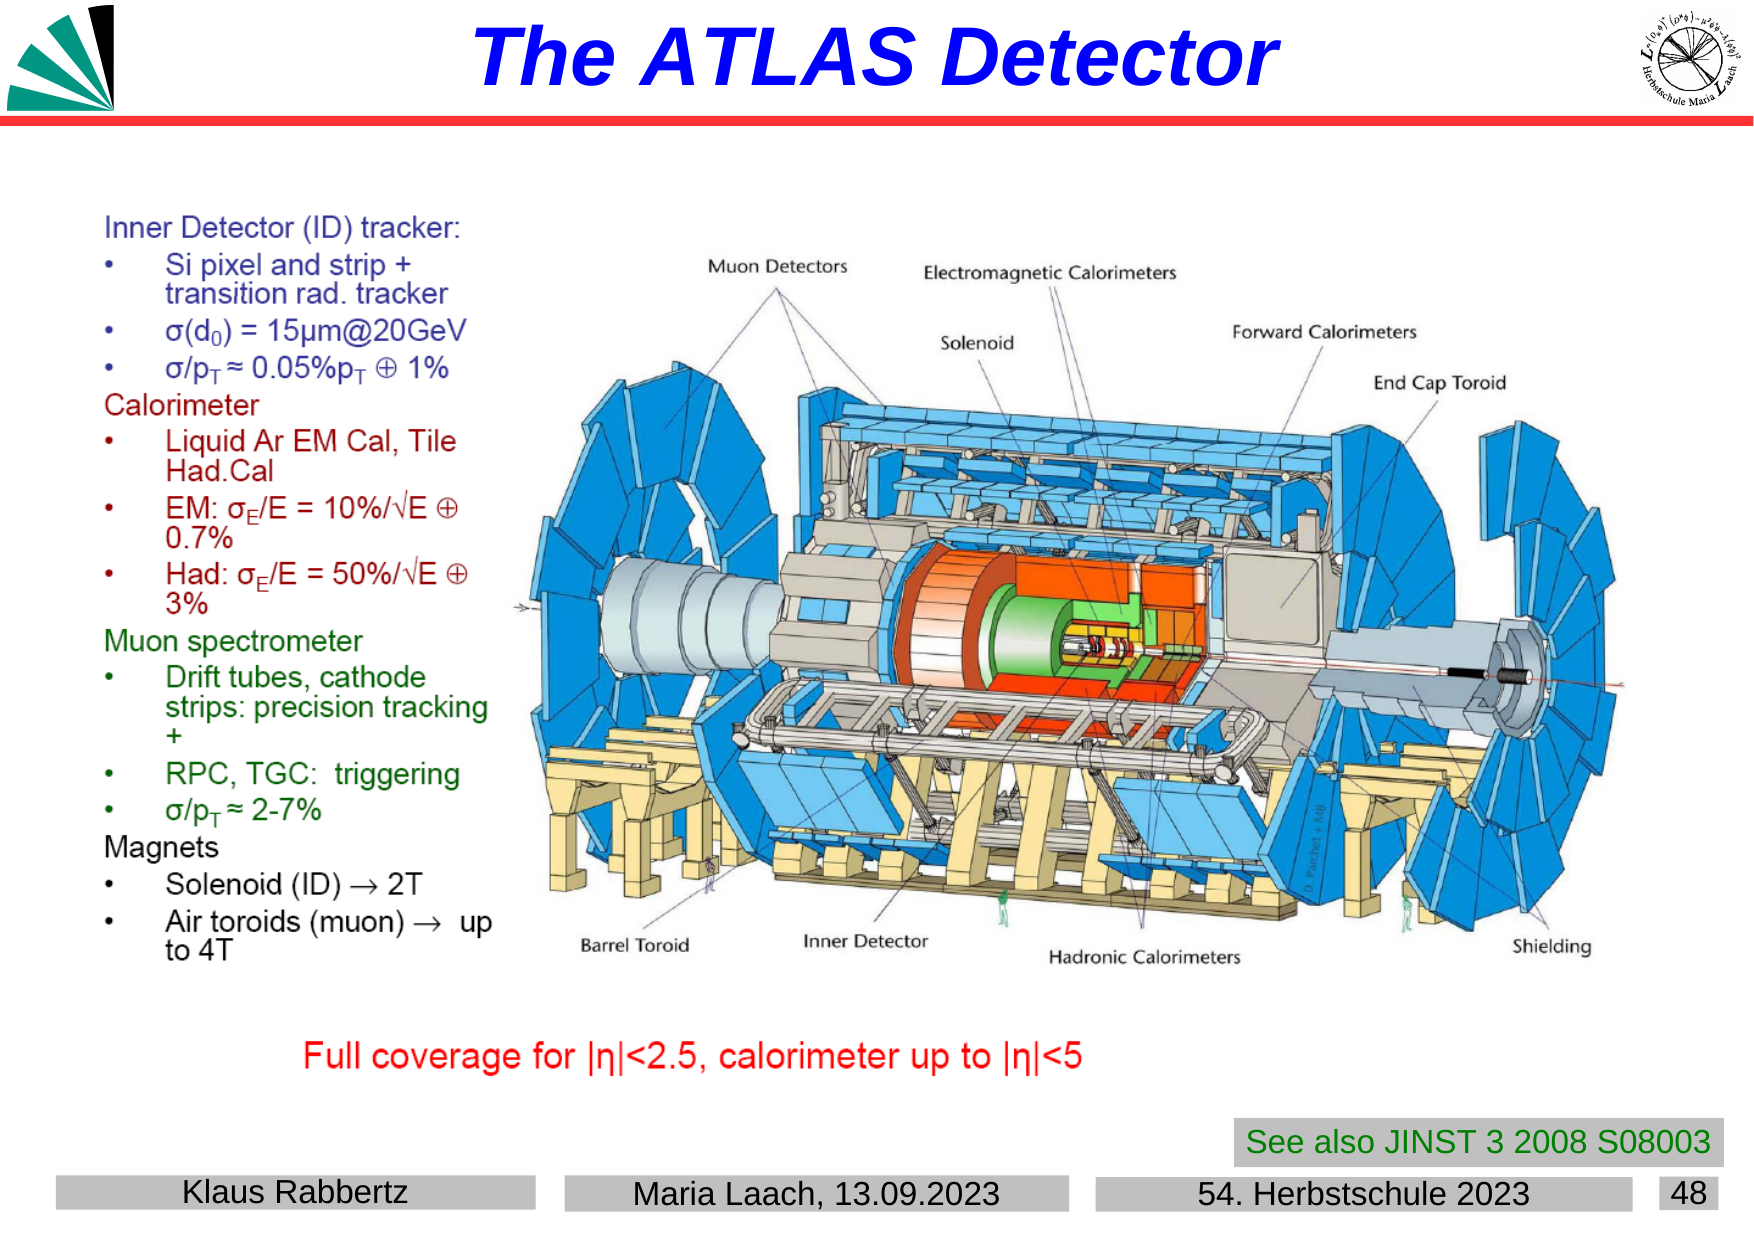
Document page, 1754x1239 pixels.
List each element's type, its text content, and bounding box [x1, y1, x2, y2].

picture [83, 197, 1632, 1087]
title The ATLAS Detector [129, 0, 1617, 114]
picture [7, 5, 114, 112]
picture [1641, 11, 1741, 106]
text_box See also JINST 3 2008 S08003 [1233, 1117, 1724, 1168]
